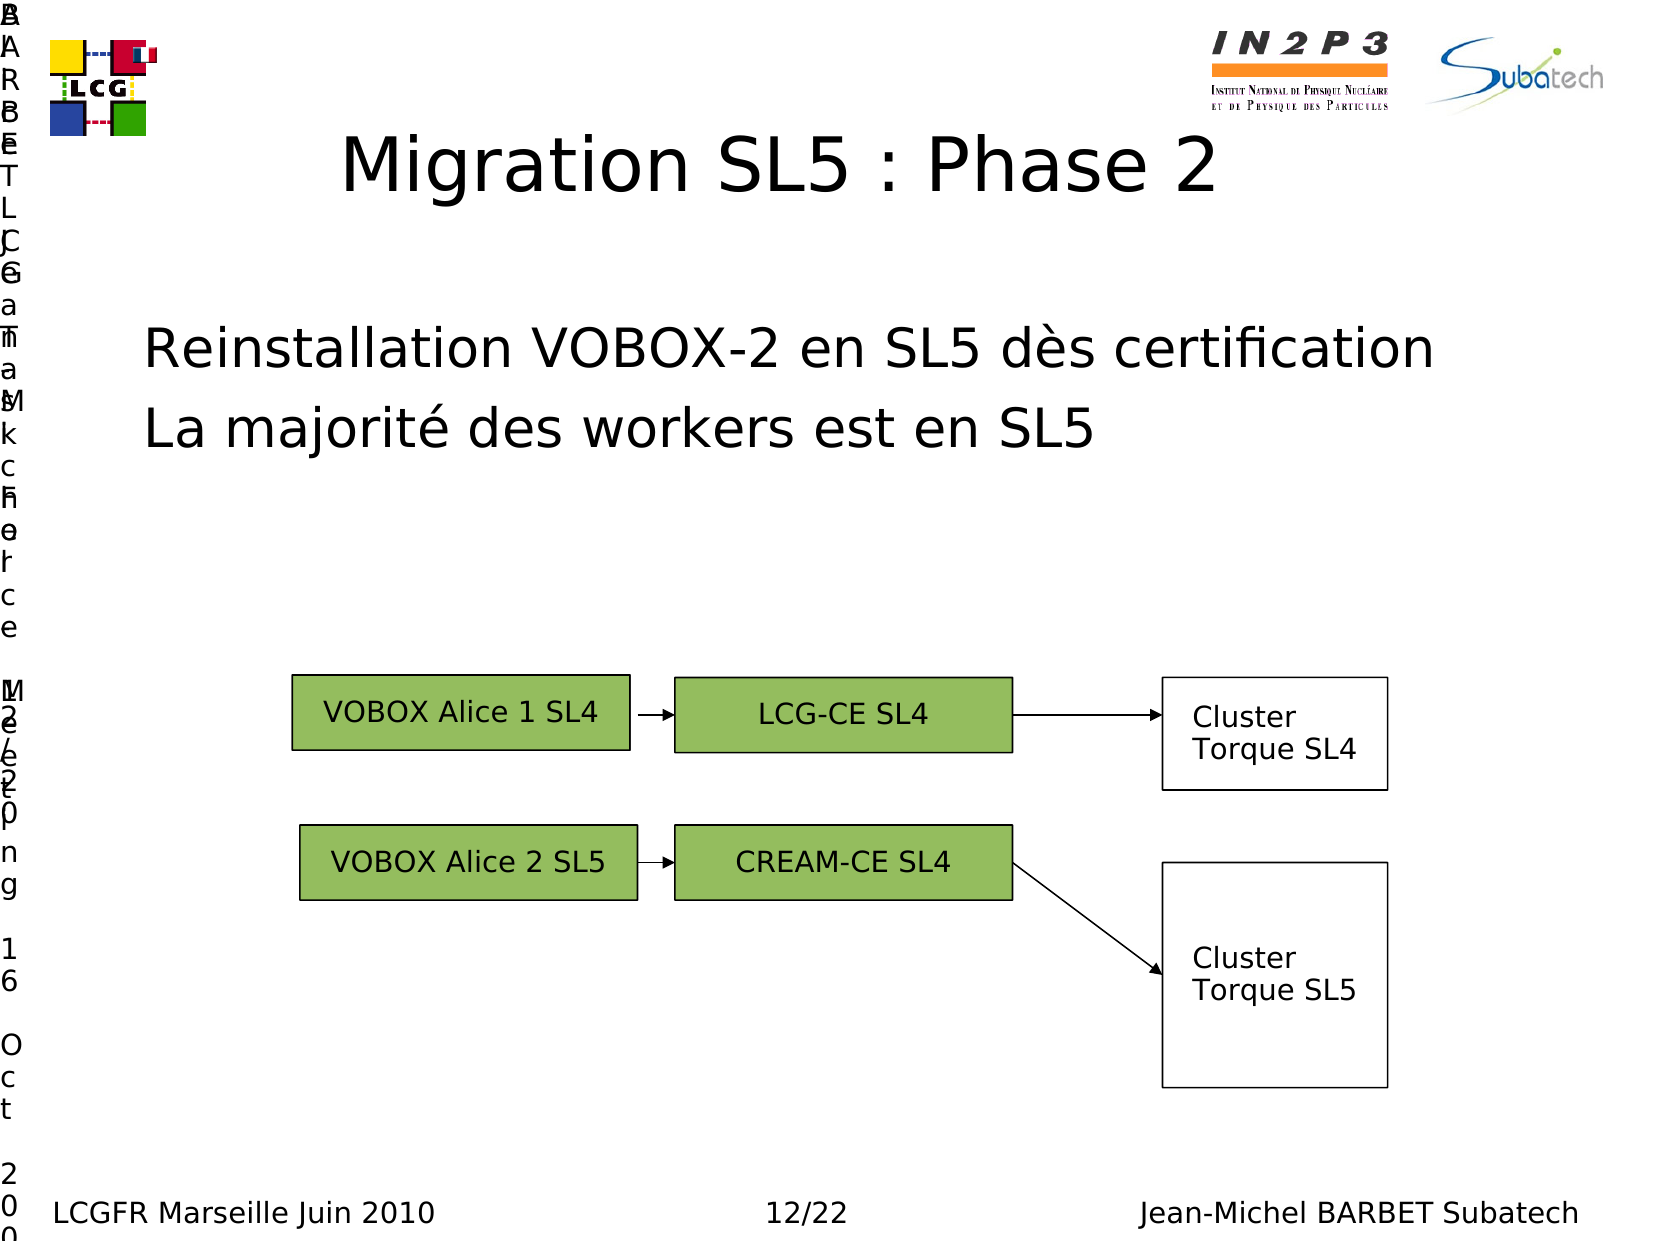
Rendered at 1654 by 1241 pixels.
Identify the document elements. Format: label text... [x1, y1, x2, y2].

picture [1210, 21, 1388, 71]
text_box VOBOX Alice 1 SL4 [292, 675, 630, 751]
text_box VOBOX Alice 2 SL5 [299, 825, 638, 901]
text_box CREAM-CE SL4 [674, 825, 1013, 901]
text_box LCG-CE SL4 [674, 677, 1013, 753]
list Reinstallation VOBOX-2 en SL5 dès certification La majorité des workers est en SL5 [126, 322, 1538, 563]
title Migration SL5 : Phase 2 [75, 71, 1486, 263]
text_box Cluster Torque SL4 [1162, 677, 1388, 790]
picture [1425, 37, 1603, 116]
text_box Cluster Torque SL5 [1162, 862, 1388, 1088]
picture [50, 40, 159, 136]
